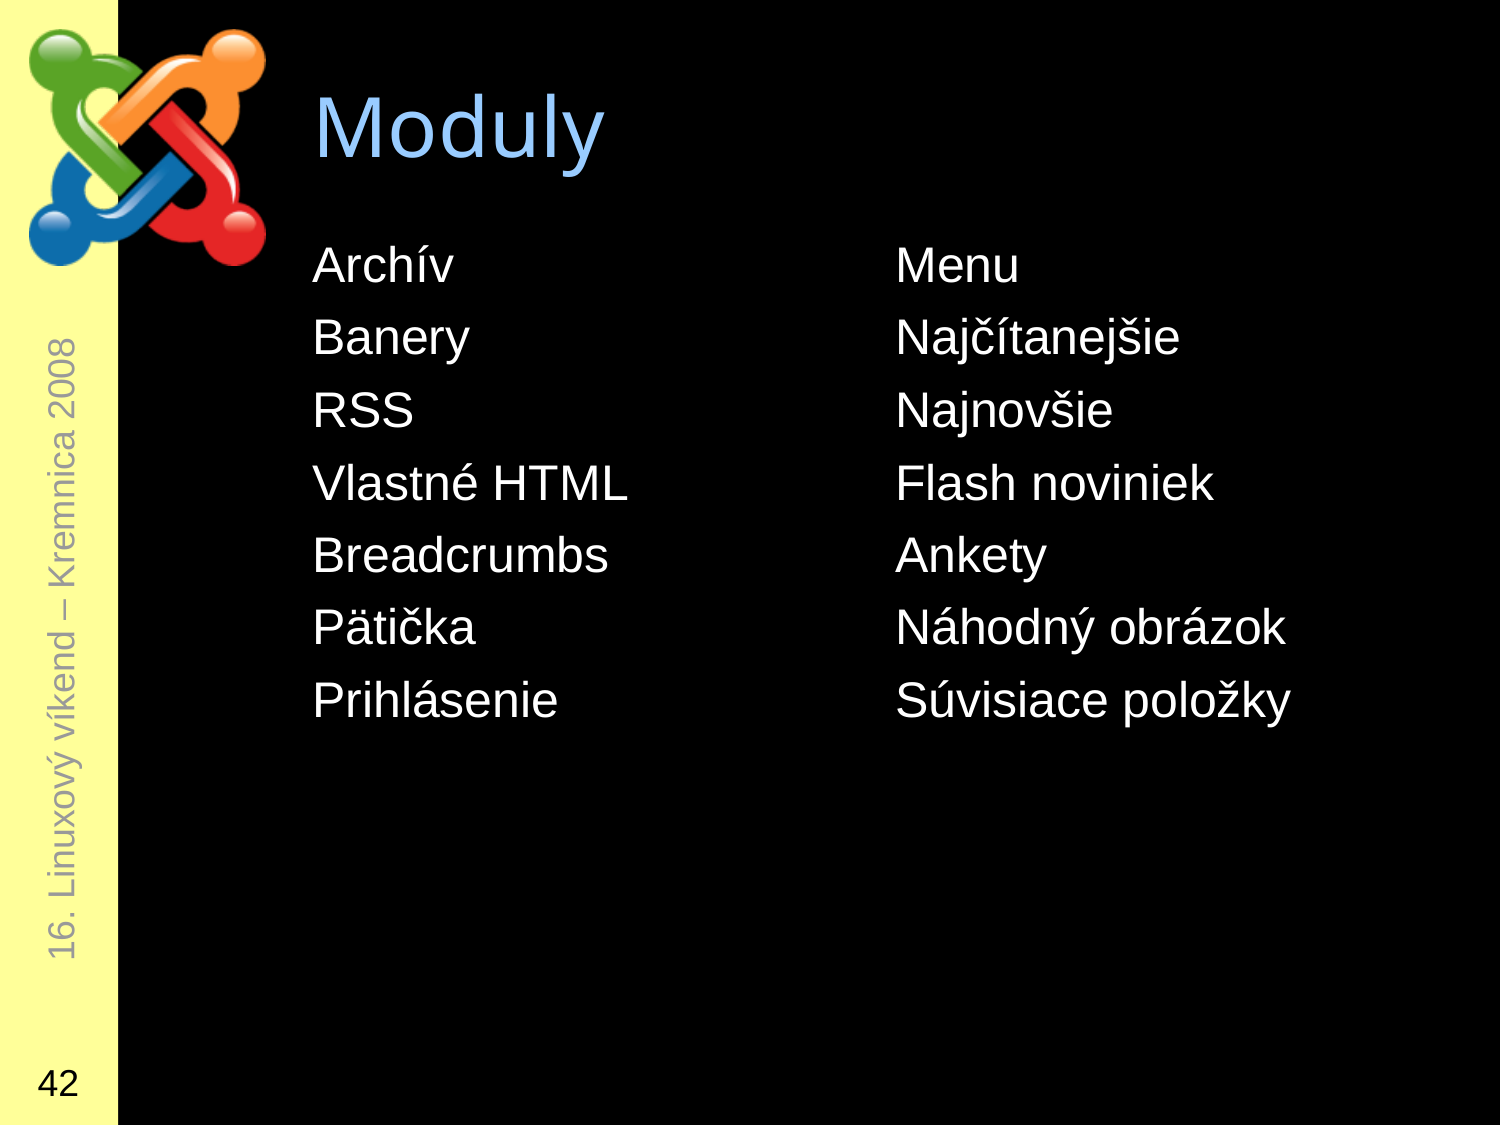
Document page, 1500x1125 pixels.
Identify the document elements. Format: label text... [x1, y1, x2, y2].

list Archív Banery RSS Vlastné HTML Breadcrumbs Pätička Prihlásenie [312, 237, 868, 1001]
picture [29, 29, 266, 266]
list Menu Najčítanejšie Najnovšie Flash noviniek Ankety Náhodný obrázok Súvisiace položky [895, 237, 1451, 986]
title Moduly [312, 17, 1450, 233]
